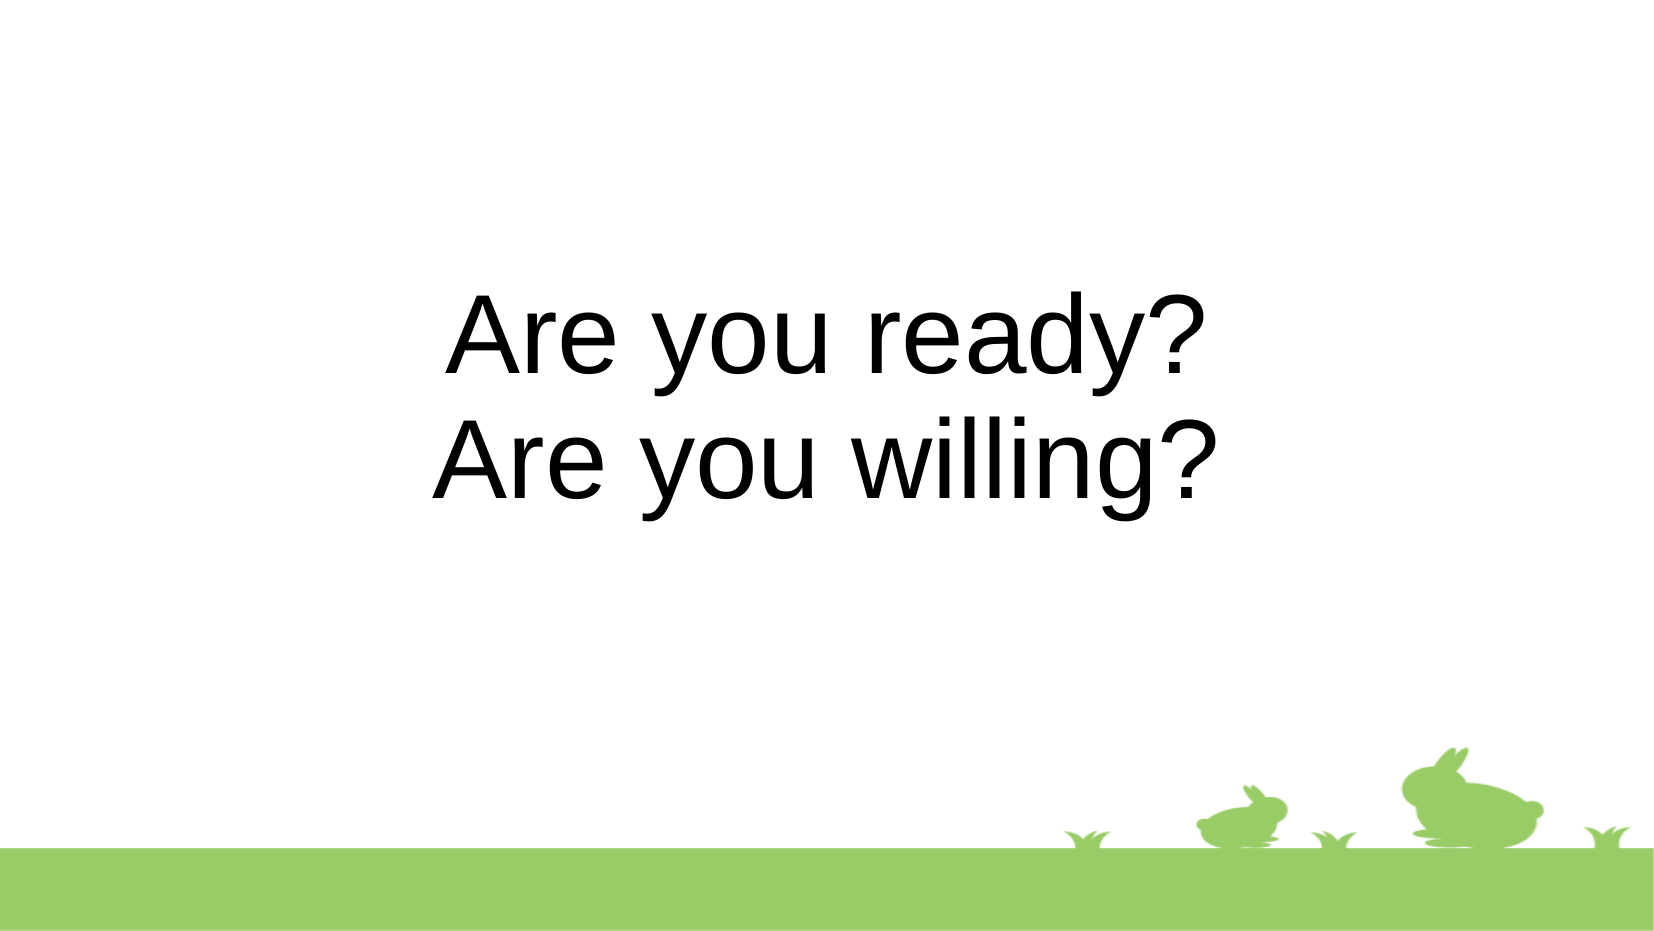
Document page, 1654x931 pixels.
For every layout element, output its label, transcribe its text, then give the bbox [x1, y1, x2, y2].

subtitle Are you ready? Are you willing? [82, 37, 1571, 758]
picture [0, 0, 1654, 931]
